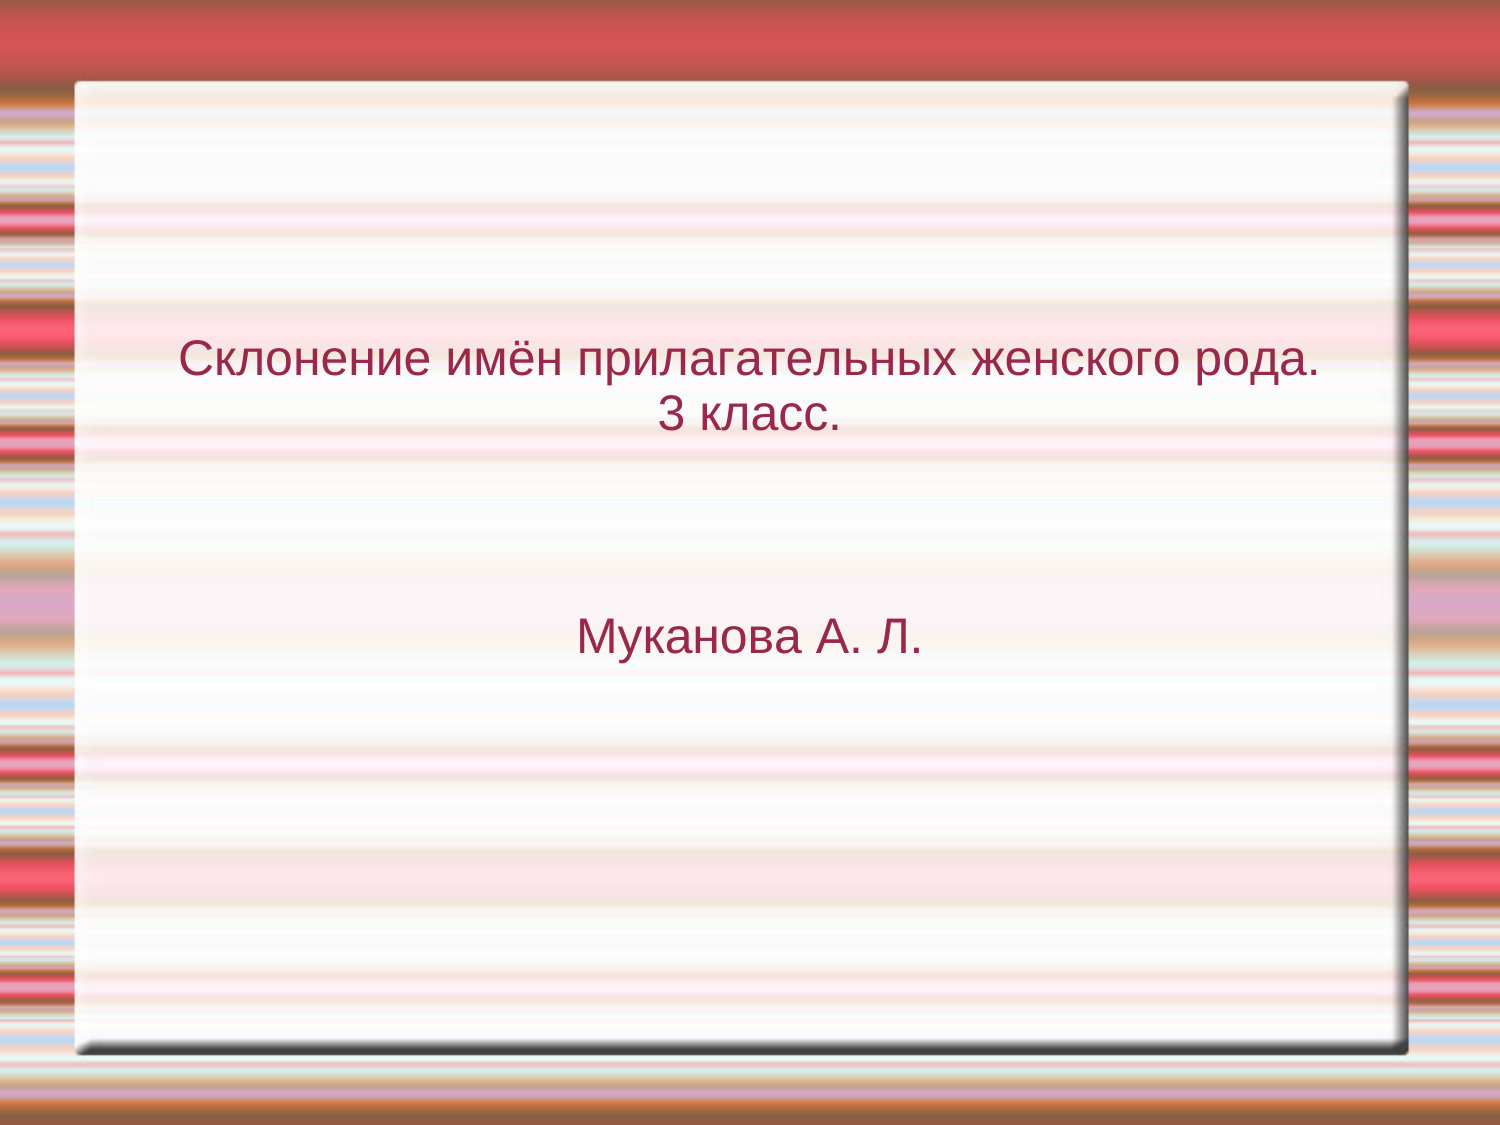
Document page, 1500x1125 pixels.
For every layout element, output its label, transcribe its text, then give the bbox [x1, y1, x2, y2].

subtitle Склонение имён прилагательных женского рода. 3 класс. Муканова А. Л. [75, 45, 1425, 1005]
picture [0, 0, 1500, 1125]
